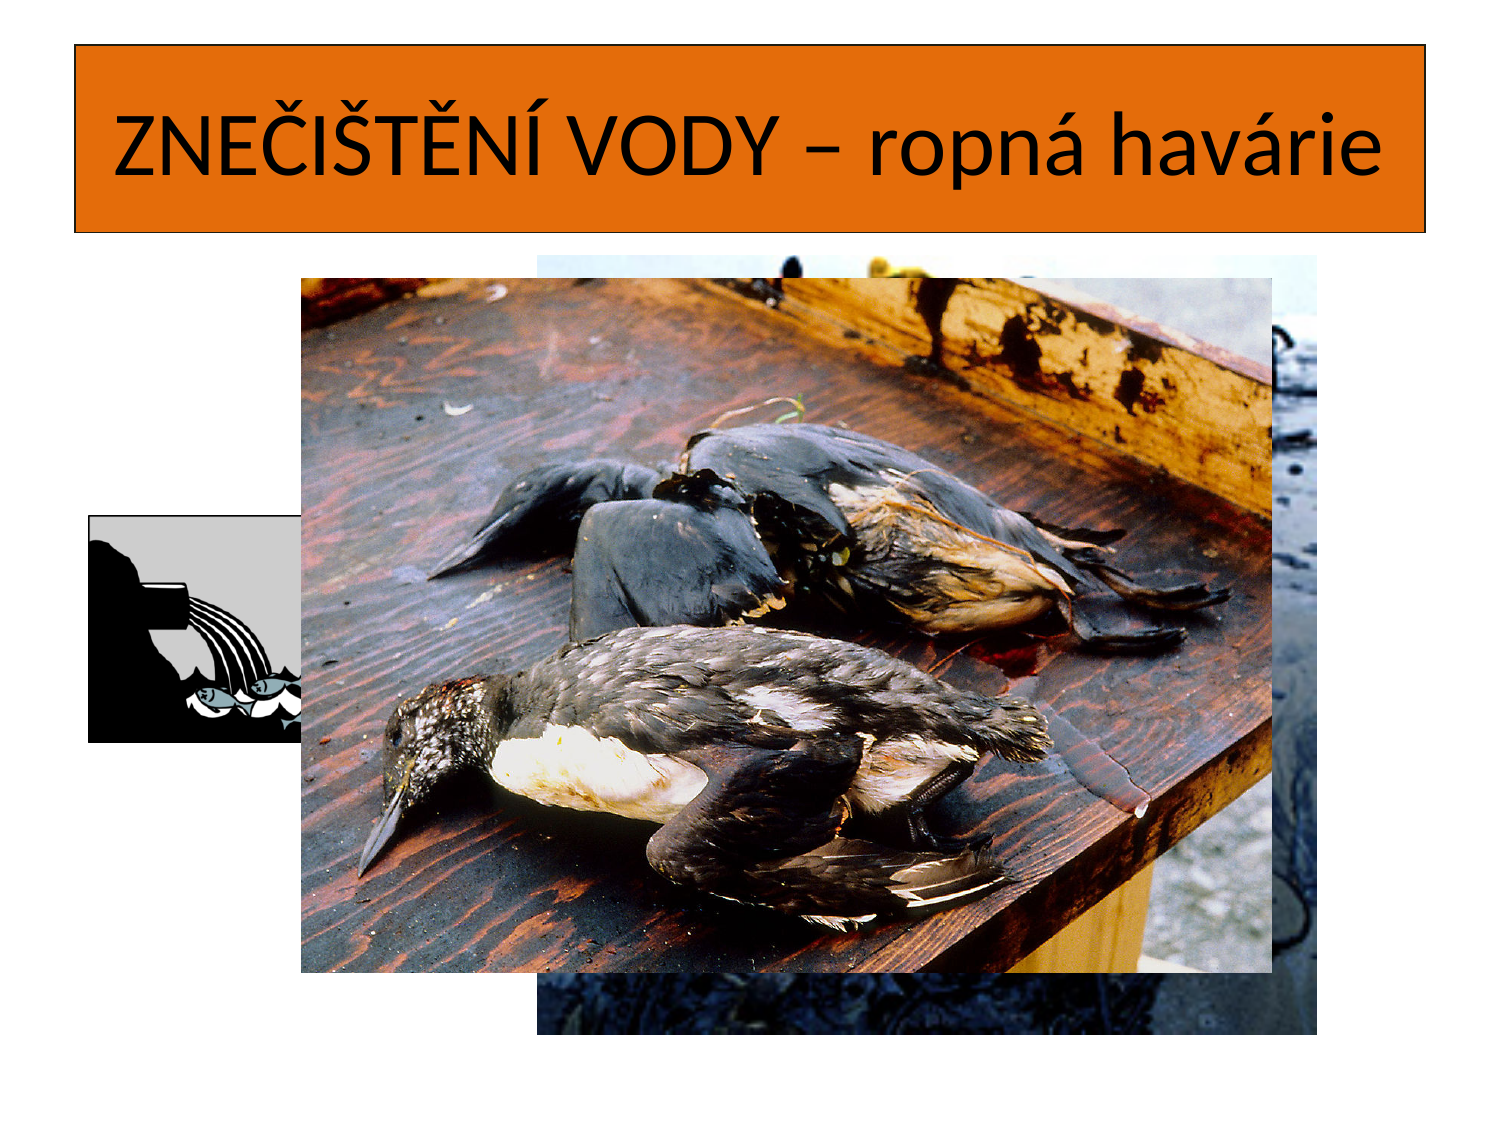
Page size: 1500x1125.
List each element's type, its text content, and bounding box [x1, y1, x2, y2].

text_box ZNEČIŠTĚNÍ VODY – ropná havárie [75, 45, 1426, 233]
picture [88, 255, 1317, 1035]
